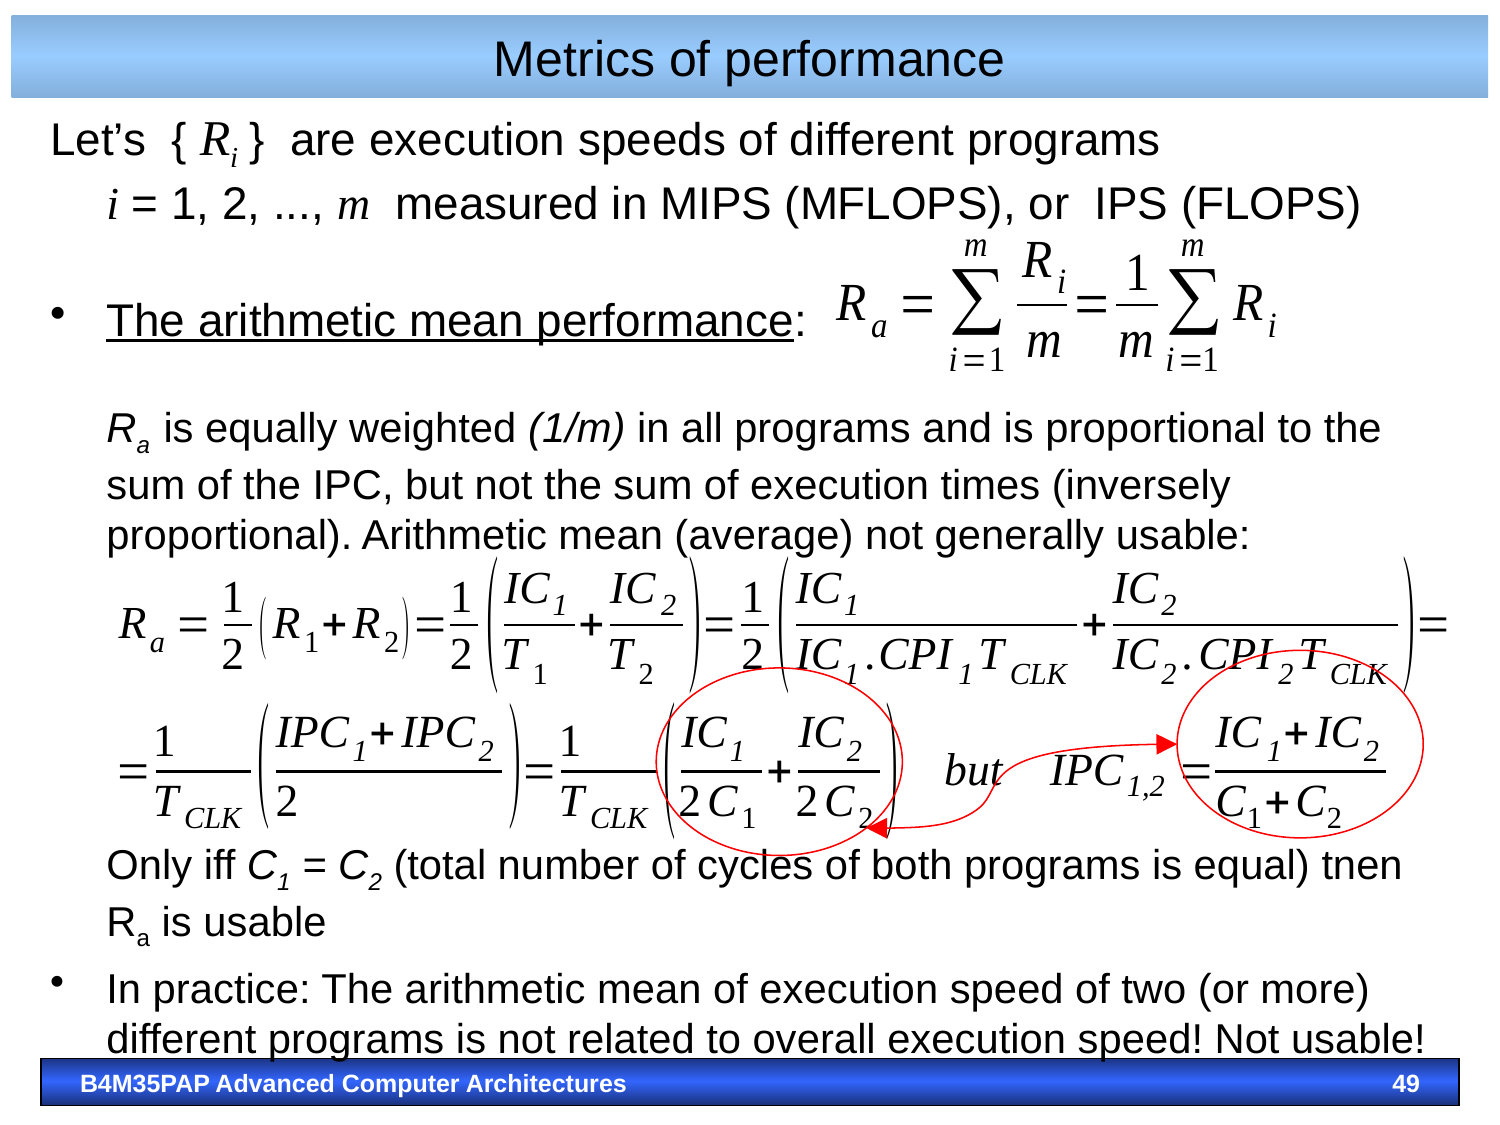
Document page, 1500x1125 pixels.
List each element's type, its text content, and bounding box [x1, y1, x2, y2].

chart [658, 669, 901, 842]
chart [1178, 652, 1422, 837]
list Let’s { Ri } are execution speeds of different programs i = 1, 2, ..., m measured in MIPS (MFLOPS), or IPS (FLOPS) The arithmetic mean performance: Ra is equally weighted (1/m) in all programs and is proportional to the sum of the IPC, but not the sum of execution times (inversely proportional). Arithmetic mean (average) not generally usable: Only iff C1 = C2 (total number of cycles of both programs is equal) tnen Ra is usable In practice: The arithmetic mean of execution speed of two (or more) different programs is not related to overall execution speed! Not usable! [35, 97, 1465, 1063]
title Metrics of performance [11, 15, 1489, 98]
chart [104, 554, 1473, 842]
chart [821, 226, 1294, 379]
